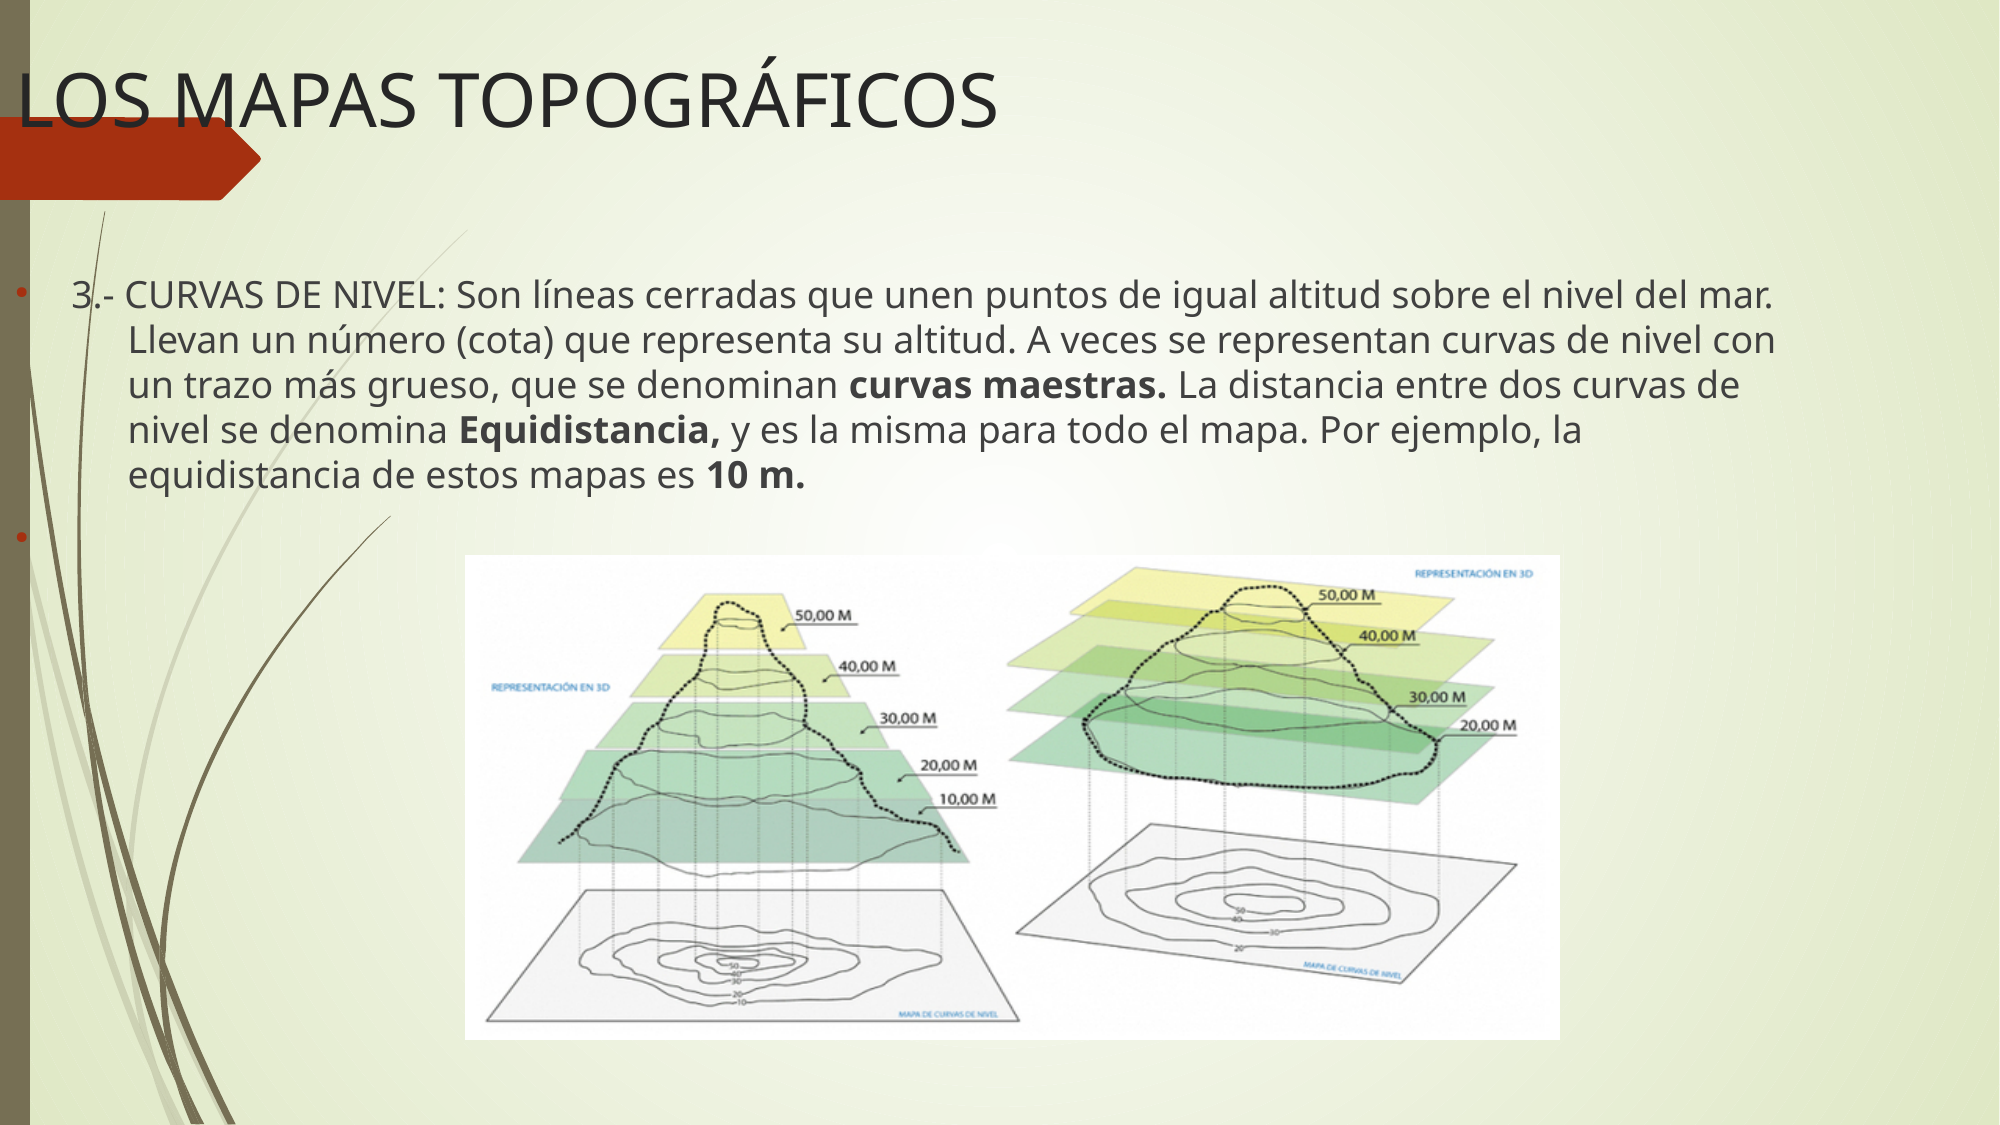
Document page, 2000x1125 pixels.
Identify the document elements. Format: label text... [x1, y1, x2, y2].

title LOS MAPAS TOPOGRÁFICOS [0, 45, 1501, 213]
picture [465, 555, 1560, 1040]
list 3.- CURVAS DE NIVEL: Son líneas cerradas que unen puntos de igual altitud sobre el nivel del mar. Llevan un número (cota) que representa su altitud. A veces se representan curvas de nivel con un trazo más grueso, que se denominan curvas maestras. La distancia entre dos curvas de nivel se denomina Equidistancia, y es la misma para todo el mapa. Por ejemplo, la equidistancia de estos mapas es 10 m. [0, 263, 1800, 1006]
